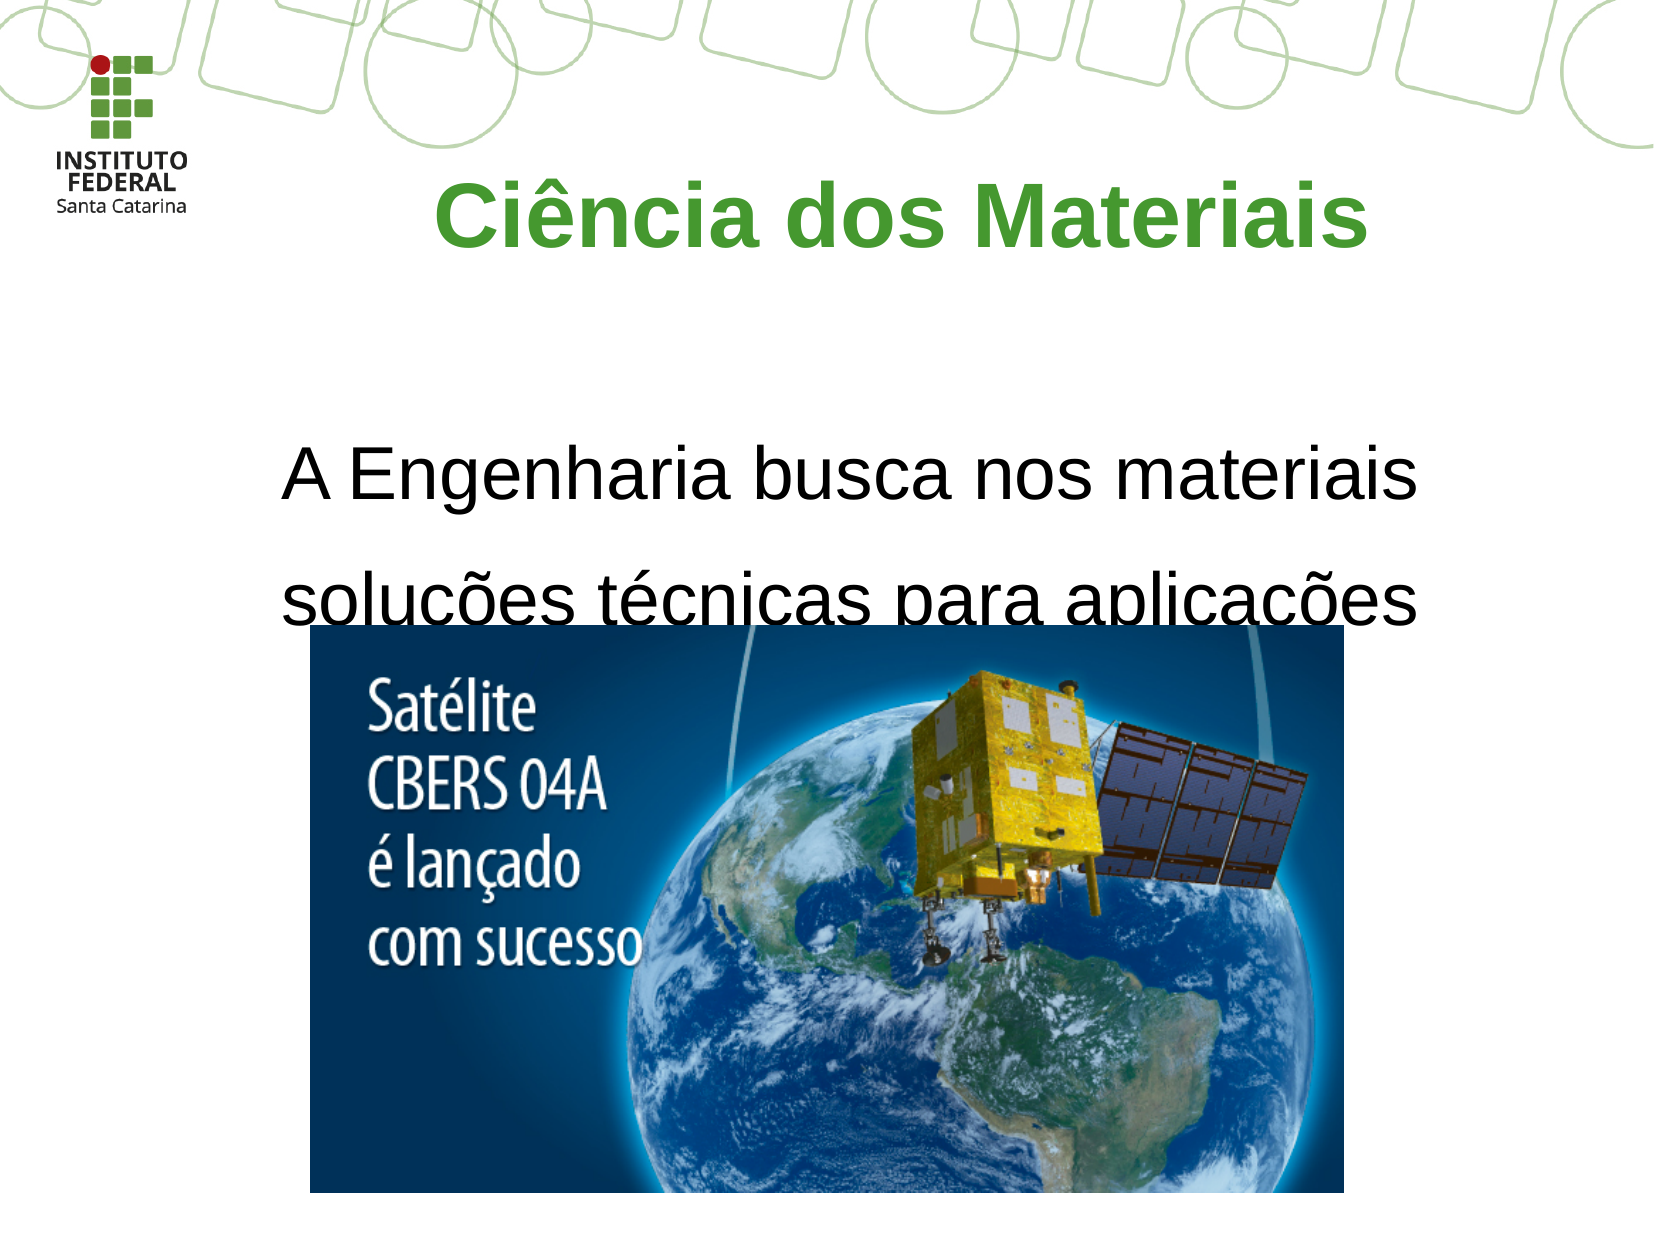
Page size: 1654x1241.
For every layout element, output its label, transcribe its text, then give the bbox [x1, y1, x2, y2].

picture [0, 0, 1654, 1193]
list A Engenharia busca nos materiais soluções técnicas para aplicações práticas. [59, 389, 1571, 1130]
title Ciência dos Materiais [259, 111, 1571, 319]
